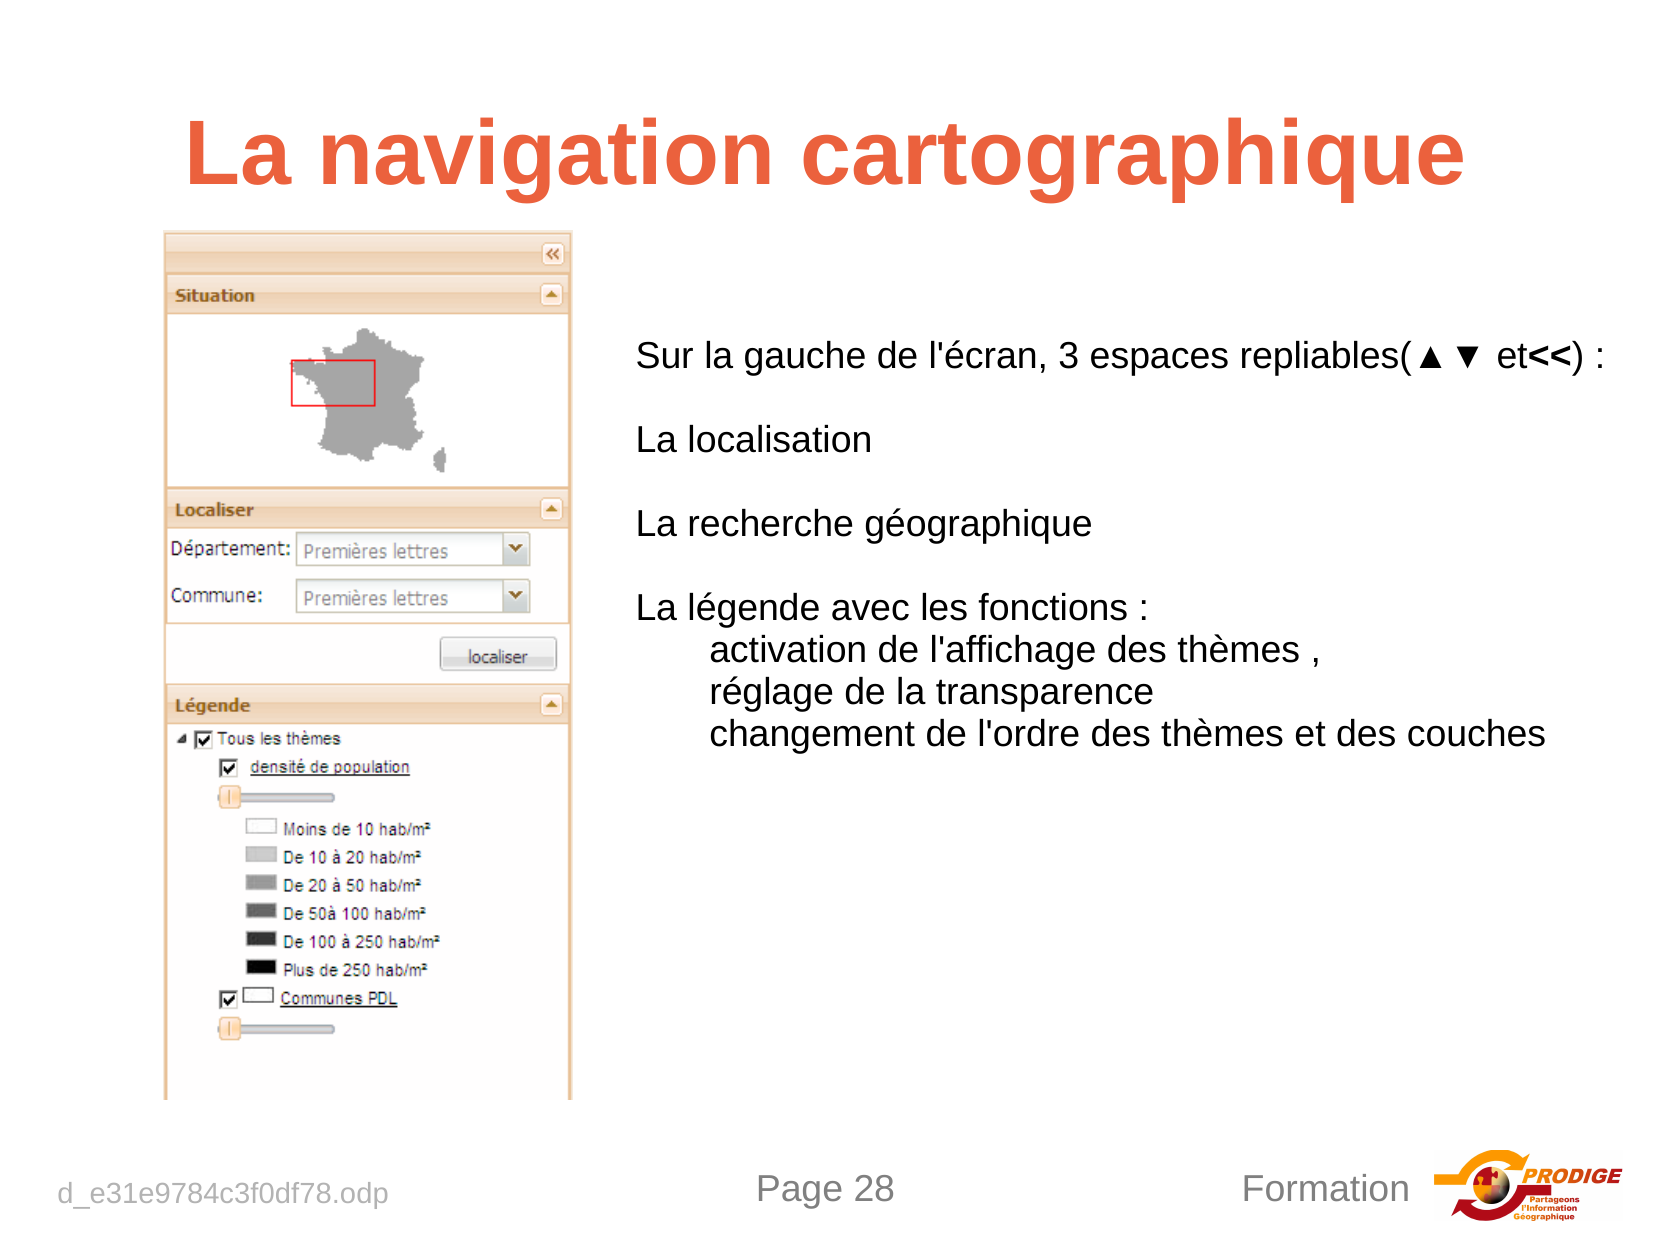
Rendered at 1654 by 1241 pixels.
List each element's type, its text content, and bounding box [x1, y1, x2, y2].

title La navigation cartographique [82, 56, 1571, 250]
picture [163, 230, 573, 1100]
text_box Sur la gauche de l'écran, 3 espaces repliables(▲▼ et<<) : La localisation La recherche géographique La légende avec les fonctions : activation de l'affichage des thèmes , réglage de la transparence changement de l'ordre des thèmes et des couches [620, 327, 1621, 764]
picture [1434, 1150, 1623, 1221]
